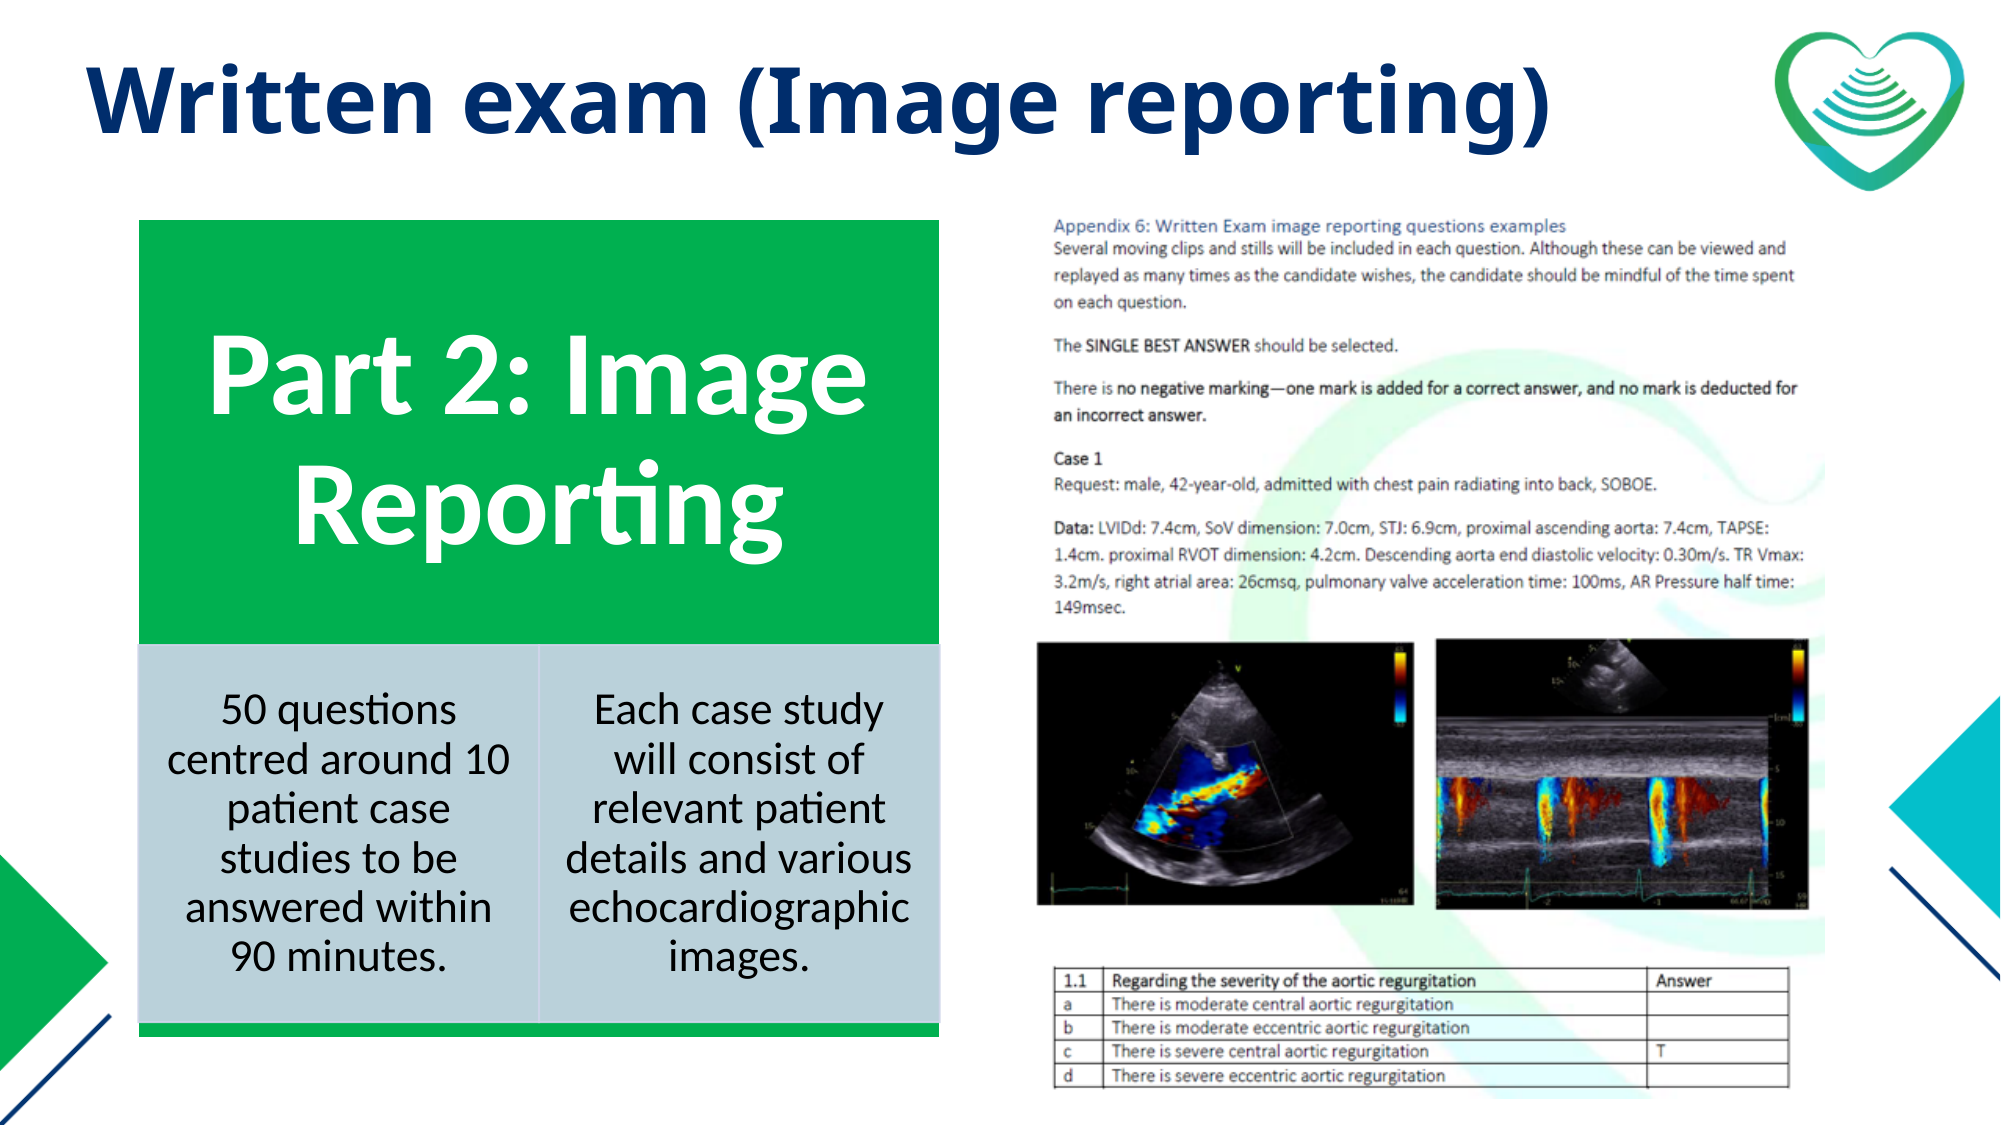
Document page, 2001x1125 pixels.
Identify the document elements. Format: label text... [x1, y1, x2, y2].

text_box Part 2: Image Reporting [138, 1023, 940, 1039]
text_box 50 questions centred around 10 patient case studies to be answered within 90 minutes. [138, 645, 538, 1023]
text_box Part 2: Image Reporting [138, 218, 940, 645]
title Written exam (Image reporting) [71, 46, 1797, 265]
text_box Each case study will consist of relevant patient details and various echocardiographic images. [538, 645, 940, 1023]
picture [1023, 203, 1825, 1099]
